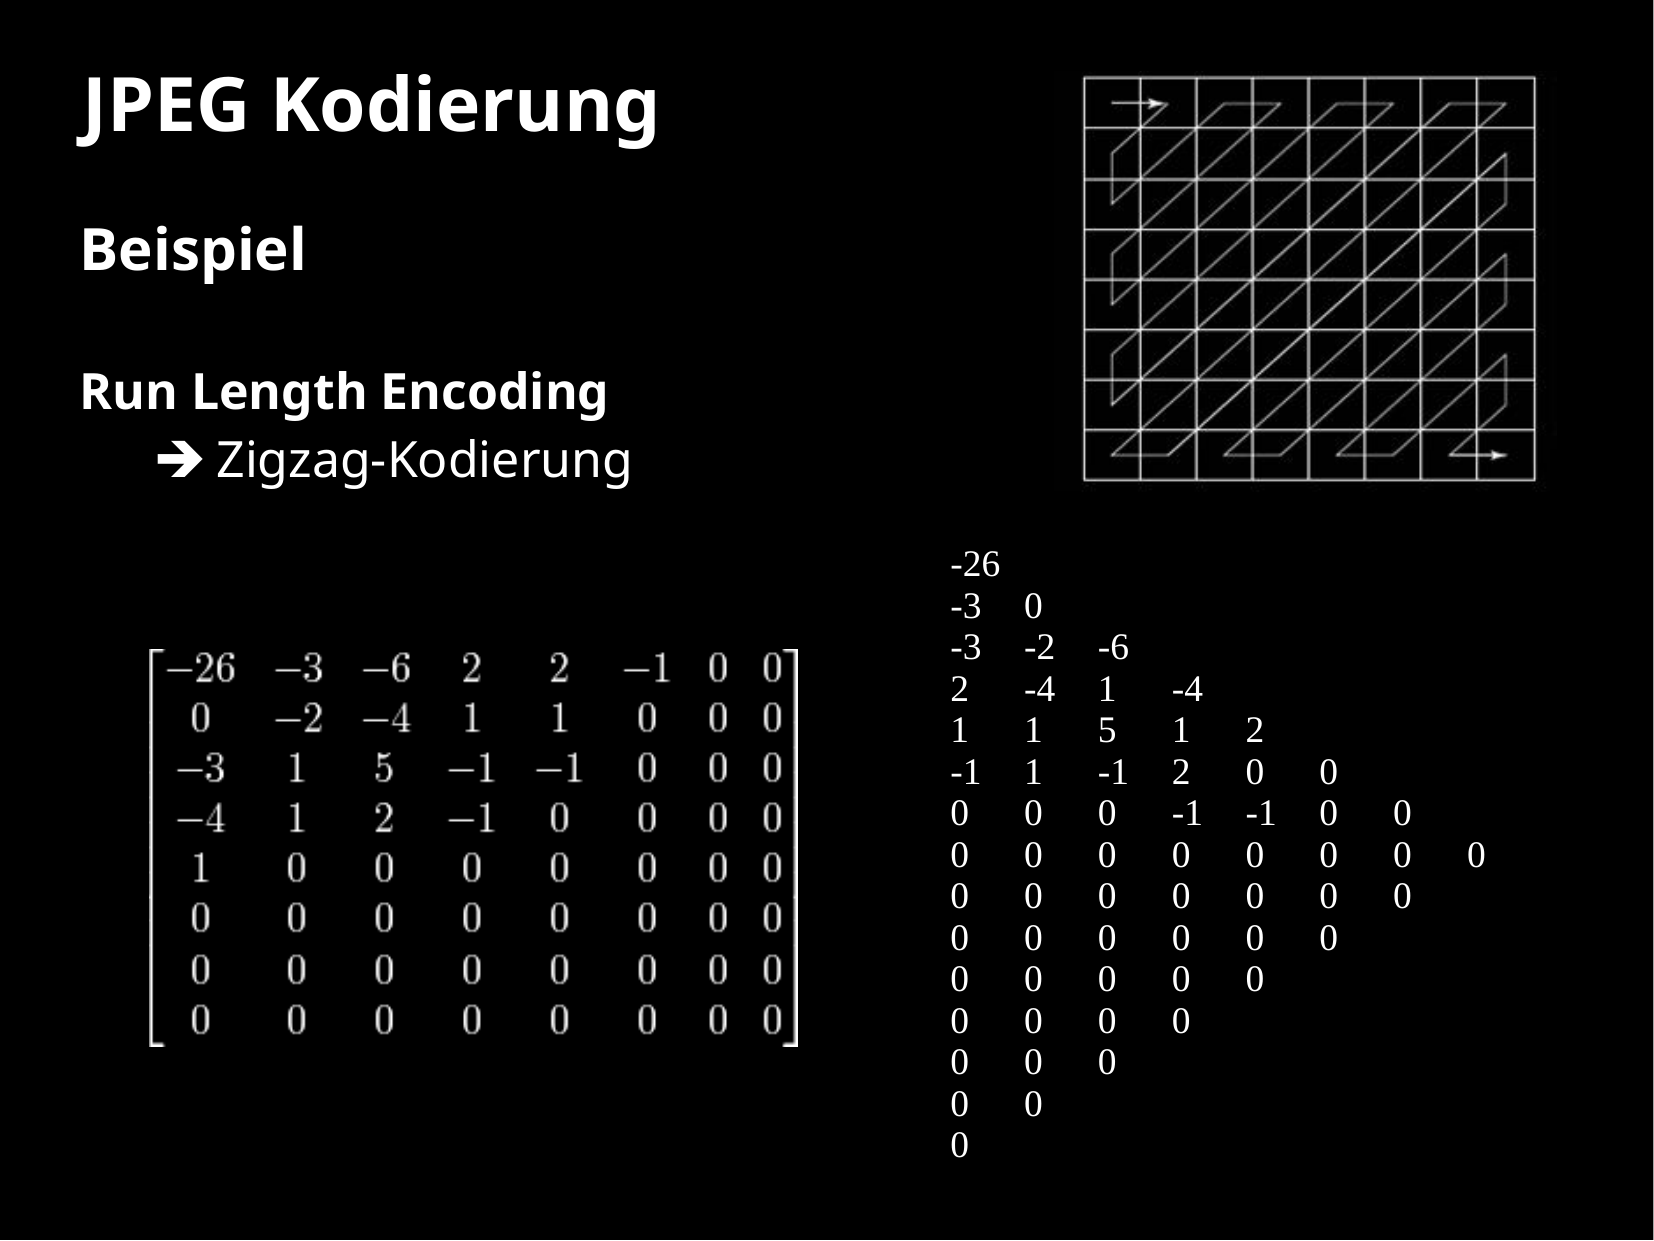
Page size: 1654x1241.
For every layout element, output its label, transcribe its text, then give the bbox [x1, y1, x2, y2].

picture [149, 649, 798, 1047]
text_box Beispiel Run Length Encoding  Zigzag-Kodierung  Huffmann-Kodierung [59, 194, 769, 1197]
title JPEG Kodierung [82, 56, 1571, 250]
picture [1054, 71, 1557, 495]
text_box -26 -3 0 -3 -2 -6 2 -4 1 -4 1 1 5 1 2 -1 1 -1 2 0 0 0 0 0 -1 -1 0 0 0 0 0 0 0 0 0 0 0 0 0 0 0 0 0 0 0 0 0 0 0 0 0 0 0 0 0 0 0 0 0 0 0 0 0 0 [929, 529, 1562, 1195]
